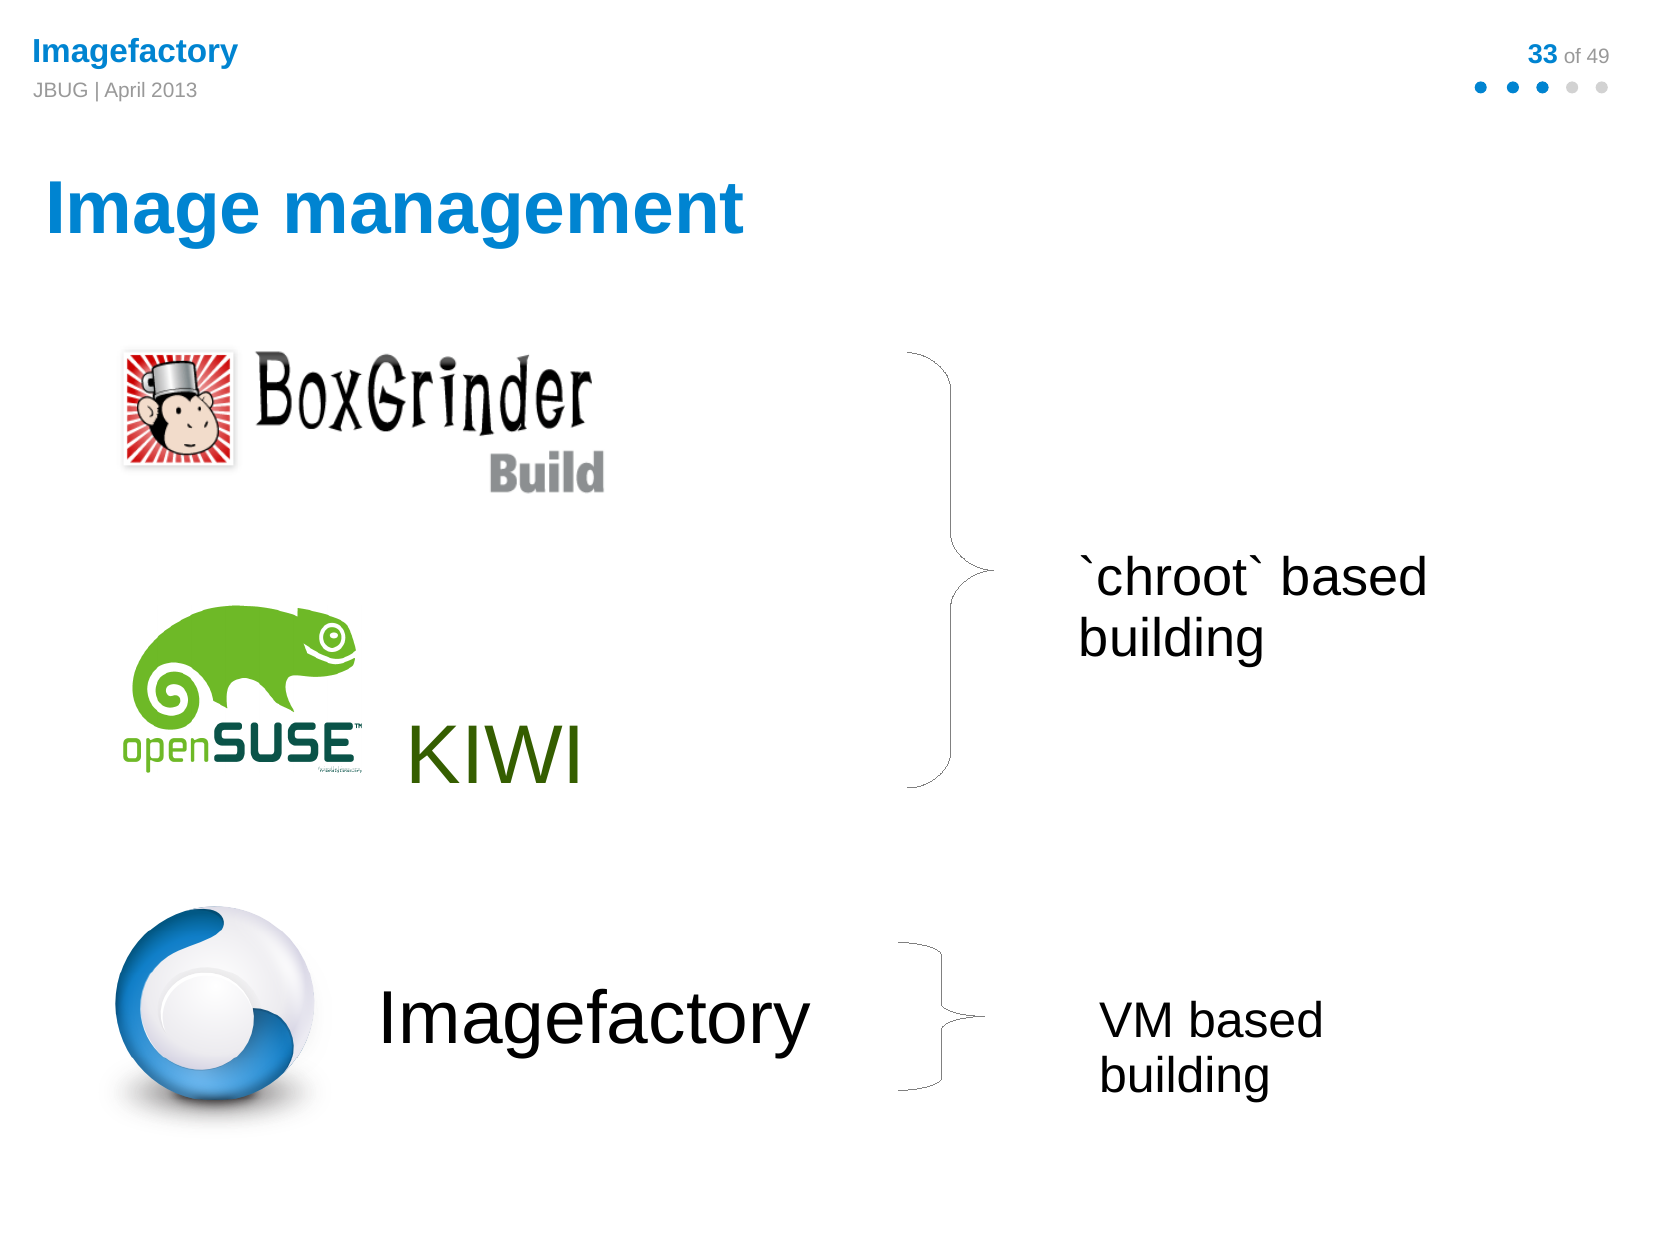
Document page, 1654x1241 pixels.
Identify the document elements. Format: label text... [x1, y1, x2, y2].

picture [108, 334, 612, 510]
text_box VM based building [1069, 969, 1490, 1032]
text_box [1506, 81, 1520, 94]
text_box [1474, 81, 1487, 94]
title Image management [44, 165, 1624, 250]
text_box Imagefactory [347, 952, 886, 1116]
text_box [1595, 81, 1608, 94]
title <number> of 49 [1489, 31, 1610, 78]
text_box KIWI [375, 685, 829, 906]
text_box [1566, 81, 1579, 94]
text_box `chroot` based building [1049, 524, 1605, 691]
picture [123, 605, 362, 773]
title Imagefactory [32, 32, 420, 70]
picture [84, 888, 343, 1142]
title JBUG | April 2013 [33, 75, 1090, 106]
text_box [1536, 81, 1549, 94]
